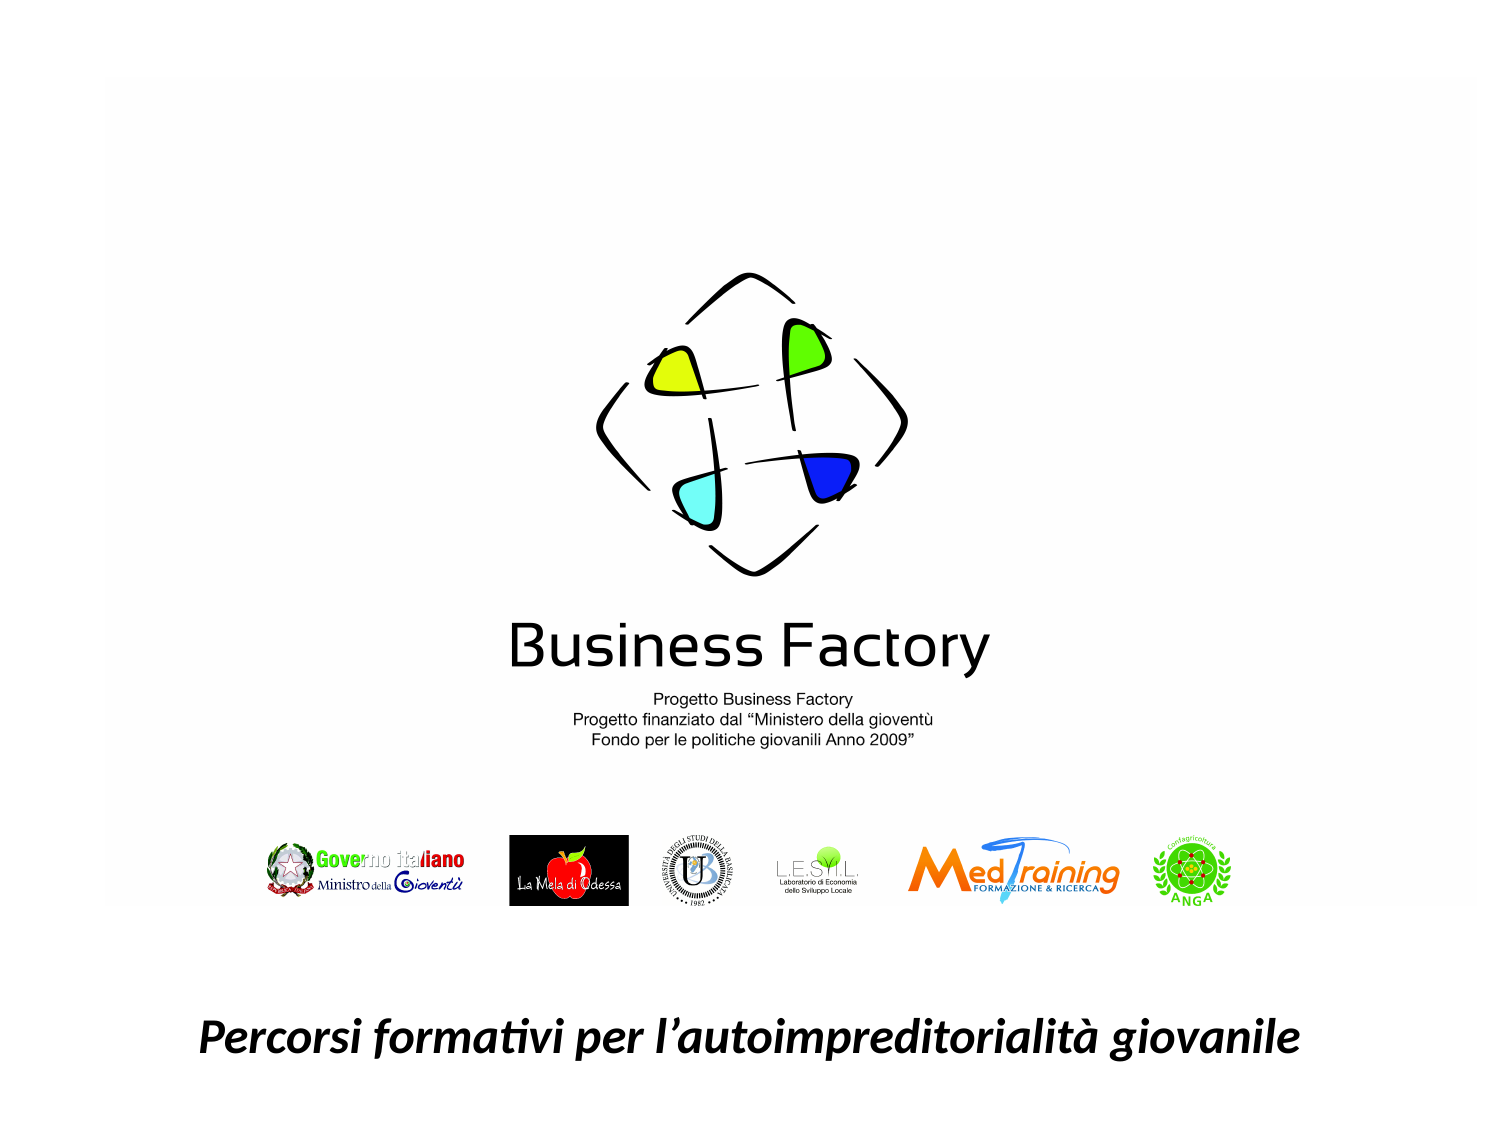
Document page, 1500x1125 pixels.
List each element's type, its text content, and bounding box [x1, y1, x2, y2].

text_box Percorsi formativi per l’autoimpreditorialità giovanile [35, 996, 1465, 1071]
picture [105, 77, 1477, 906]
